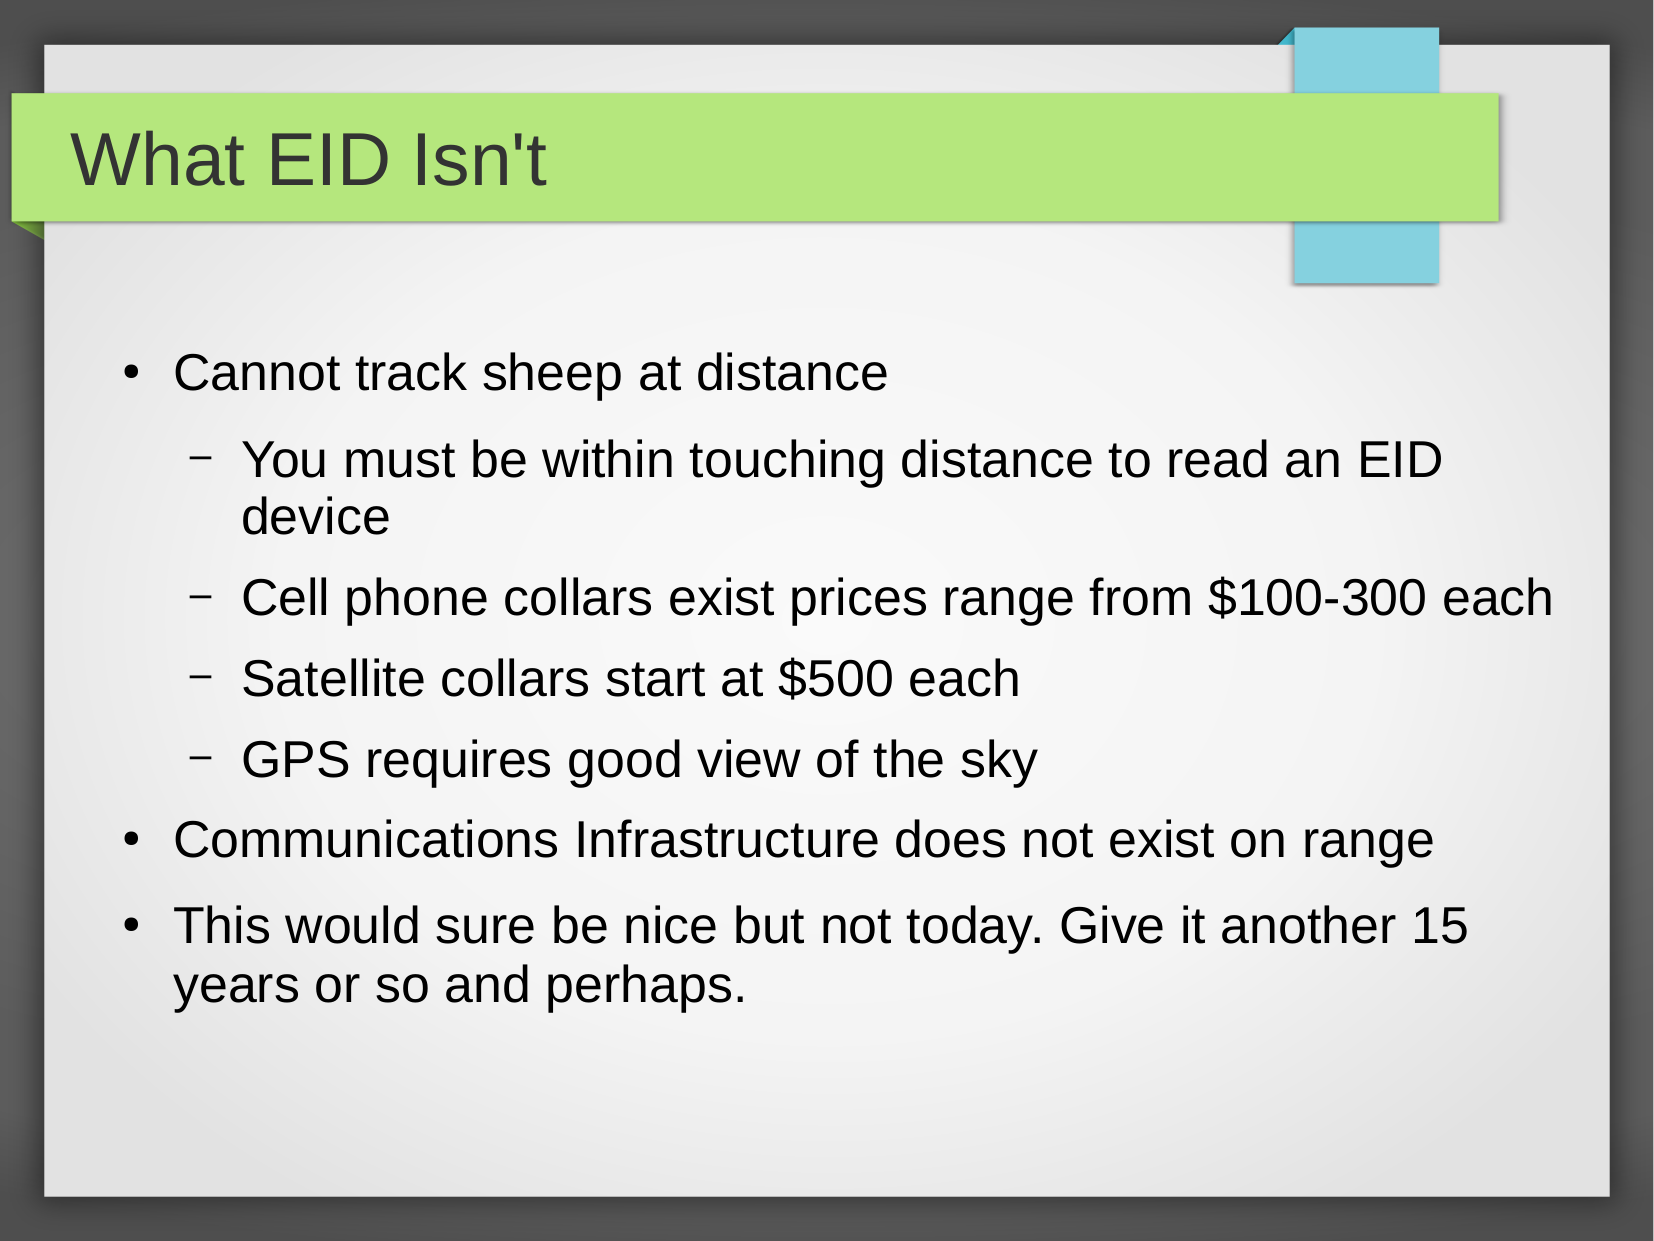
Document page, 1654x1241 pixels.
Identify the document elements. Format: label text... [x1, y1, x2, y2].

list Cannot track sheep at distance You must be within touching distance to read an EID device Cell phone collars exist prices range from $100-300 each Satellite collars start at $500 each GPS requires good view of the sky Communications Infrastructure does not exist on range This would sure be nice but not today. Give it another 15 years or so and perhaps. [105, 343, 1561, 1063]
picture [0, 0, 1654, 1241]
title What EID Isn't [70, 106, 1229, 213]
